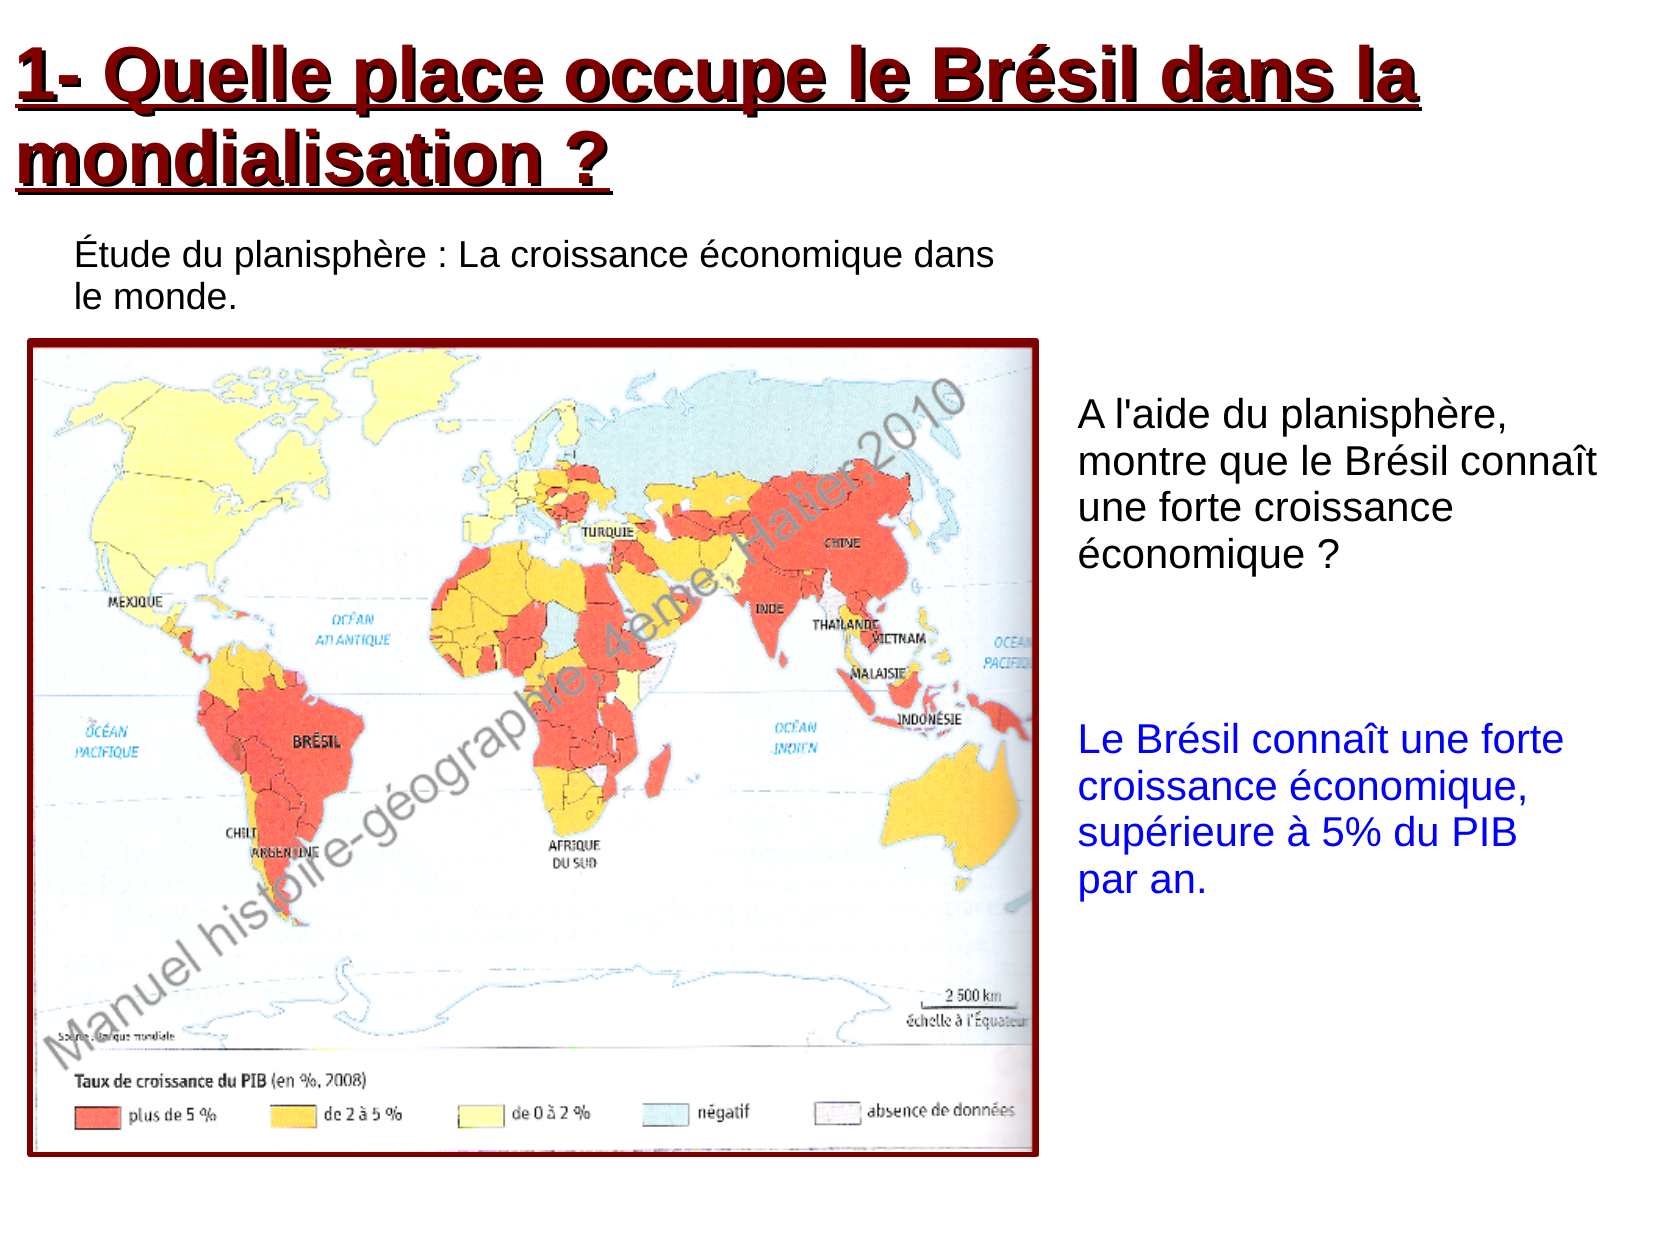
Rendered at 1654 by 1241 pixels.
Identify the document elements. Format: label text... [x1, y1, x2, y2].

picture [33, 343, 1034, 1152]
text_box A l'aide du planisphère, montre que le Brésil connaît une forte croissance économique ? [1062, 383, 1625, 586]
text_box 1- Quelle place occupe le Brésil dans la mondialisation ? [0, 23, 1506, 207]
text_box Étude du planisphère : La croissance économique dans le monde. [59, 225, 1034, 325]
text_box Le Brésil connaît une forte croissance économique, supérieure à 5% du PIB par an. [1062, 708, 1595, 911]
